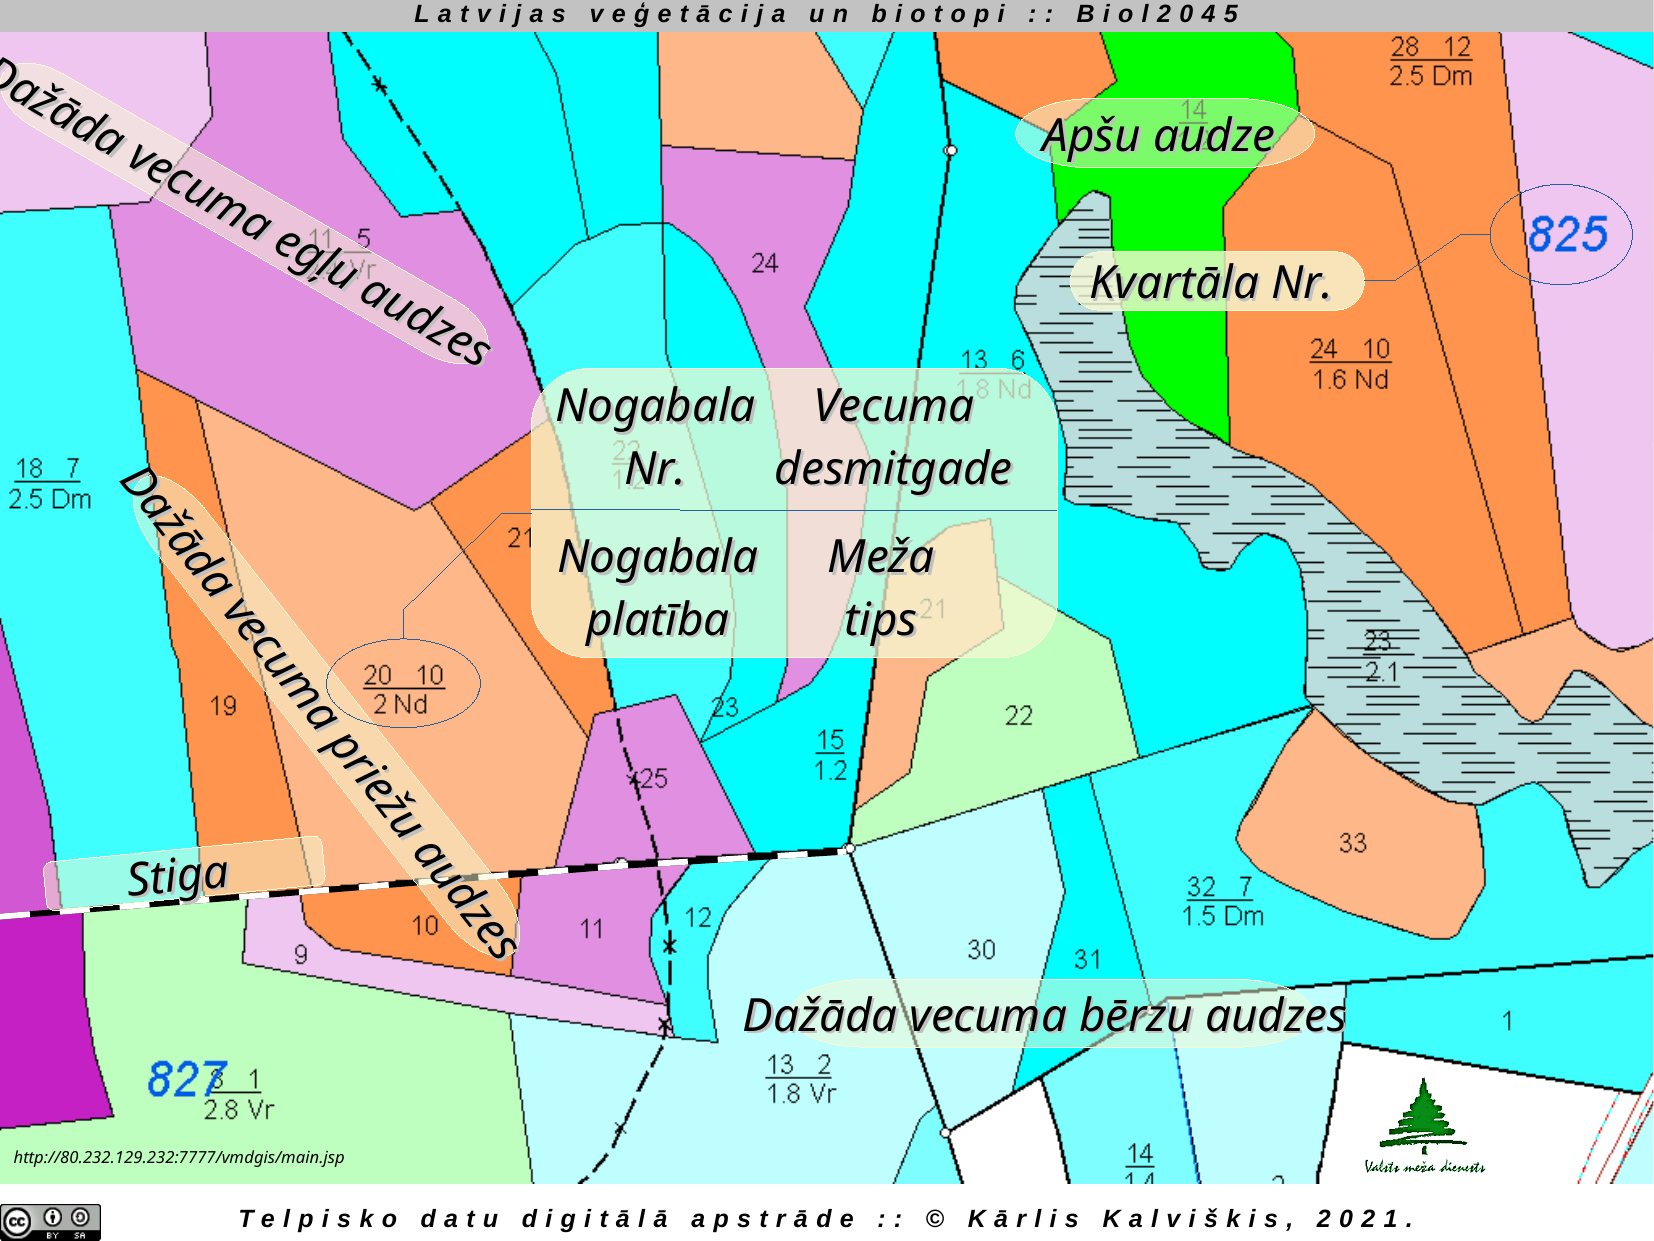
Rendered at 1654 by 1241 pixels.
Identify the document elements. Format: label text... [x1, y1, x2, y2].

text_box Stiga [186, 871, 195, 887]
text_box http://80.232.129.232:7777/vmdgis/main.jsp [13, 1148, 334, 1169]
picture [128, 479, 140, 490]
text_box [531, 368, 1058, 658]
text_box Dažāda vecuma bērzu audzes [790, 979, 1313, 1048]
text_box Nogabala Nr. [571, 388, 752, 498]
picture [0, 0, 1654, 1241]
text_box Dažāda vecuma egļu audzes [1, 63, 489, 364]
text_box Meža tips [832, 523, 942, 634]
picture [0, 64, 10, 77]
text_box Stiga [43, 836, 326, 911]
text_box Apšu audze [1015, 98, 1315, 168]
text_box Nogabala platība [573, 523, 755, 634]
text_box Dažāda vecuma priežu audzes [133, 476, 520, 956]
text_box Kvartāla Nr. [1070, 251, 1365, 311]
text_box Vecuma desmitgade [795, 388, 1005, 498]
